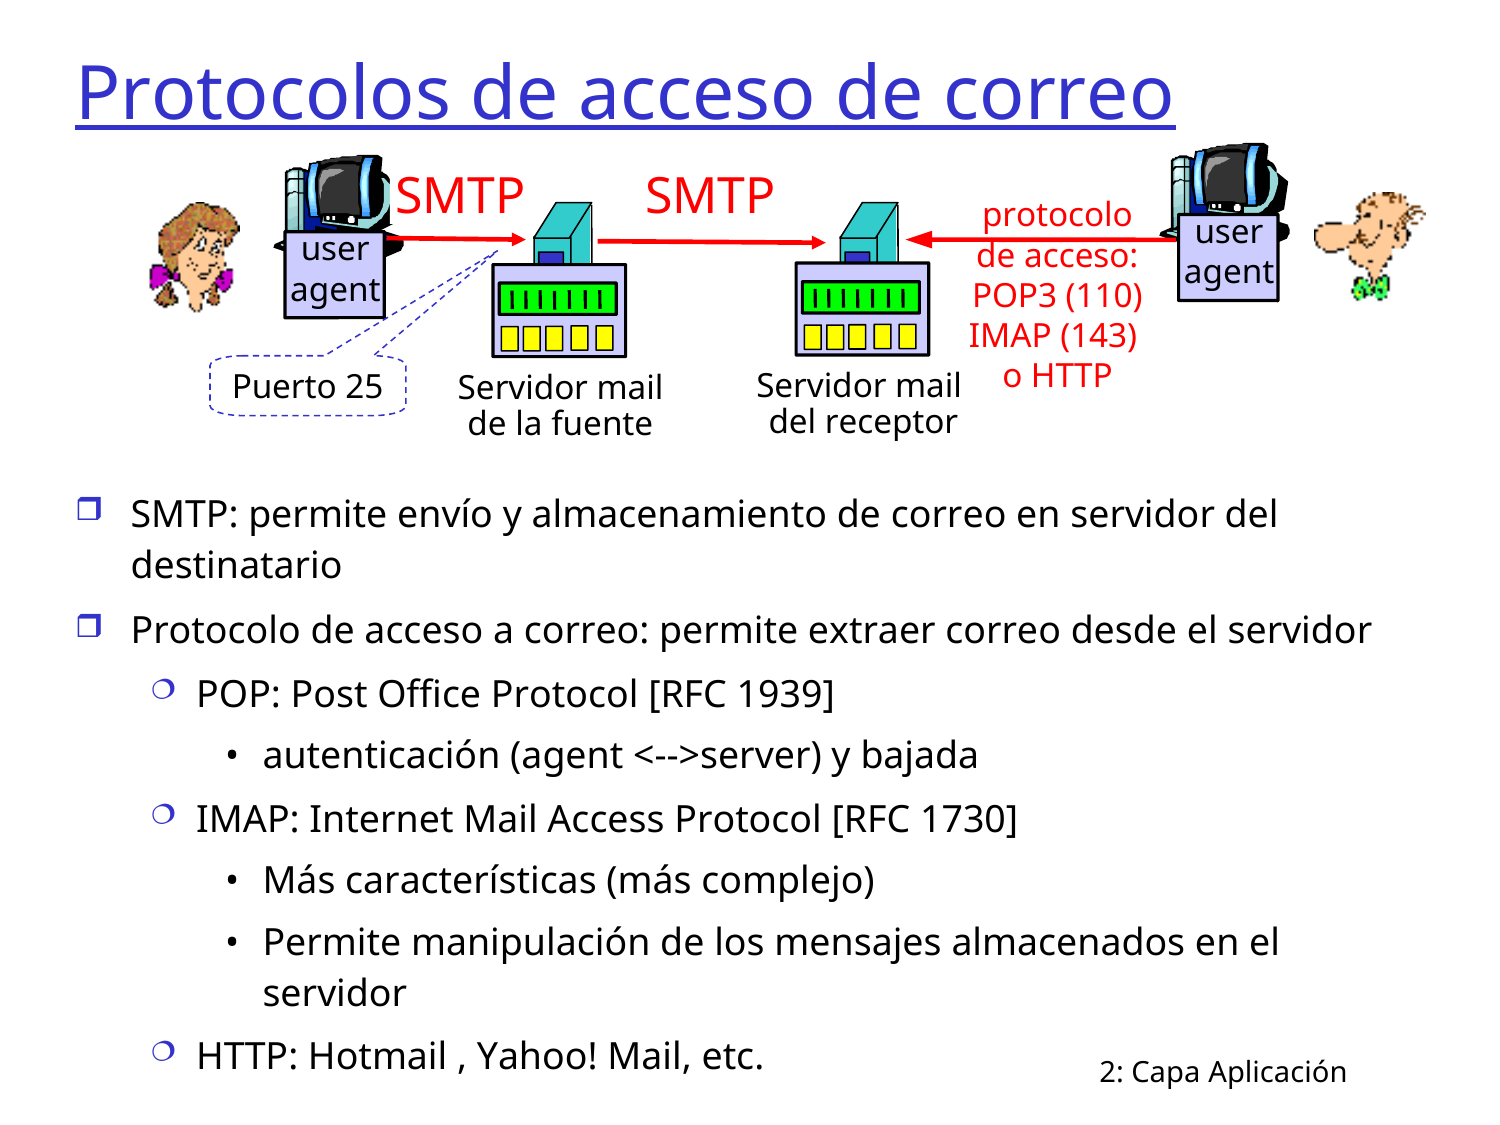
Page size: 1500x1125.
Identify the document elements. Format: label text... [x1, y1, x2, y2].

text_box [492, 202, 626, 357]
text_box Puerto 25 [210, 250, 498, 416]
text_box [796, 202, 929, 356]
title Protocolos de acceso de correo [75, 30, 1426, 150]
picture [1314, 192, 1426, 307]
picture [146, 202, 240, 317]
text_box Servidor mail de la fuente [442, 362, 679, 451]
text_box [284, 154, 383, 224]
text_box user agent [275, 224, 396, 316]
text_box SMTP [630, 162, 791, 233]
text_box [1162, 228, 1168, 237]
text_box user agent [1168, 206, 1290, 299]
text_box [1170, 150, 1289, 206]
text_box [396, 241, 404, 253]
text_box protocolo de acceso: POP3 (110) IMAP (143) o HTTP [954, 190, 1162, 402]
text_box Servidor mail del receptor [741, 361, 986, 449]
text_box SMTP [380, 162, 542, 233]
list SMTP: permite envío y almacenamiento de correo en servidor del destinatario Protocolo de acceso a correo: permite extraer correo desde el servidor POP: Post Office Protocol [RFC 1939] autenticación (agent <-->server) y bajada IMAP: Internet Mail Access Protocol [RFC 1730] Más características (más complejo)‏ Permite manipulación de los mensajes almacenados en el servidor HTTP: Hotmail , Yahoo! Mail, etc. [75, 487, 1426, 1088]
